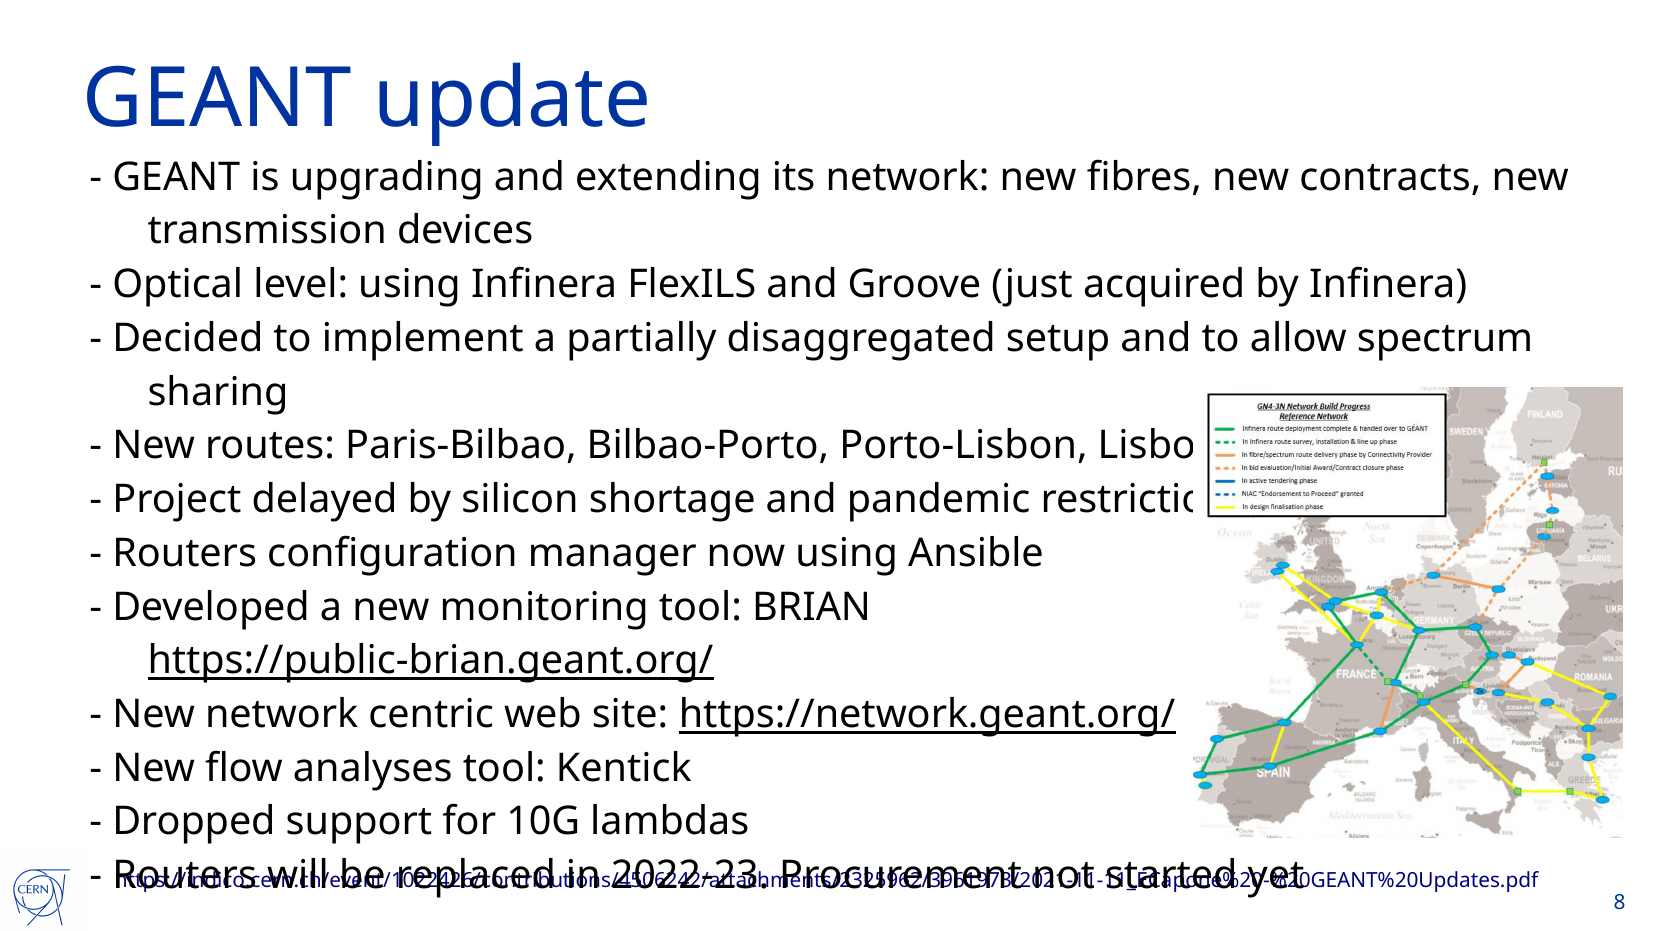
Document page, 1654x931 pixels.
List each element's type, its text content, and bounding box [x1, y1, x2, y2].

picture [0, 850, 100, 931]
title GEANT update [82, 37, 1571, 140]
picture [1193, 387, 1623, 838]
text_box https://indico.cern.ch/event/1022426/contributions/4506242/attachments/2325962/3961973/2021-11-11_ECapone%20-%20GEANT%20Updates.pdf [100, 857, 1597, 930]
text_box - GEANT is upgrading and extending its network: new fibres, new contracts, new transmission devices - Optical level: using Infinera FlexILS and Groove (just acquired by Infinera) - Decided to implement a partially disaggregated setup and to allow spectrum sharing - New routes: Paris-Bilbao, Bilbao-Porto, Porto-Lisbon, Lisbon-Madrid - Project delayed by silicon shortage and pandemic restrictions - Routers configuration manager now using Ansible - Developed a new monitoring tool: BRIAN https://public-brian.geant.org/ - New network centric web site: https://network.geant.org/ - New flow analyses tool: Kentick - Dropped support for 10G lambdas - Routers will be replaced in 2022-23. Procurement not started yet [74, 140, 1599, 849]
